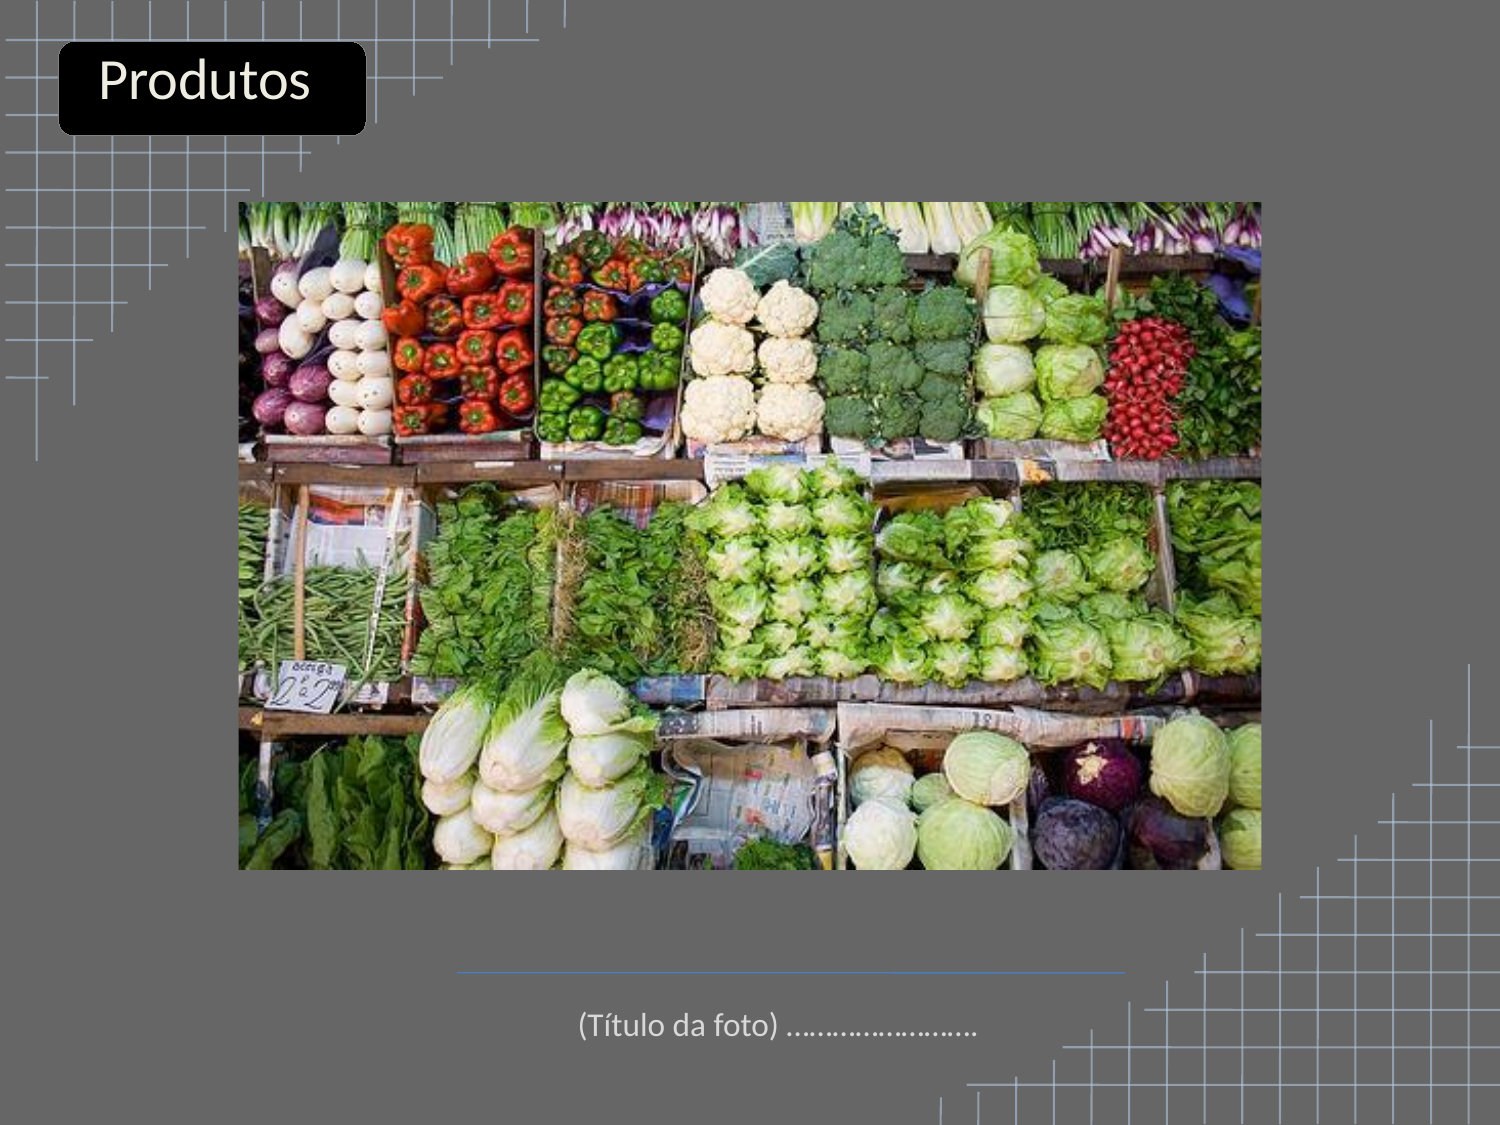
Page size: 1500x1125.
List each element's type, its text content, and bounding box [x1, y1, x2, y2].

title Produtos [58, 23, 352, 129]
text_box [61, 41, 367, 136]
text_box (Título da foto) ……………………. [562, 996, 996, 1052]
text_box [238, 202, 1262, 870]
